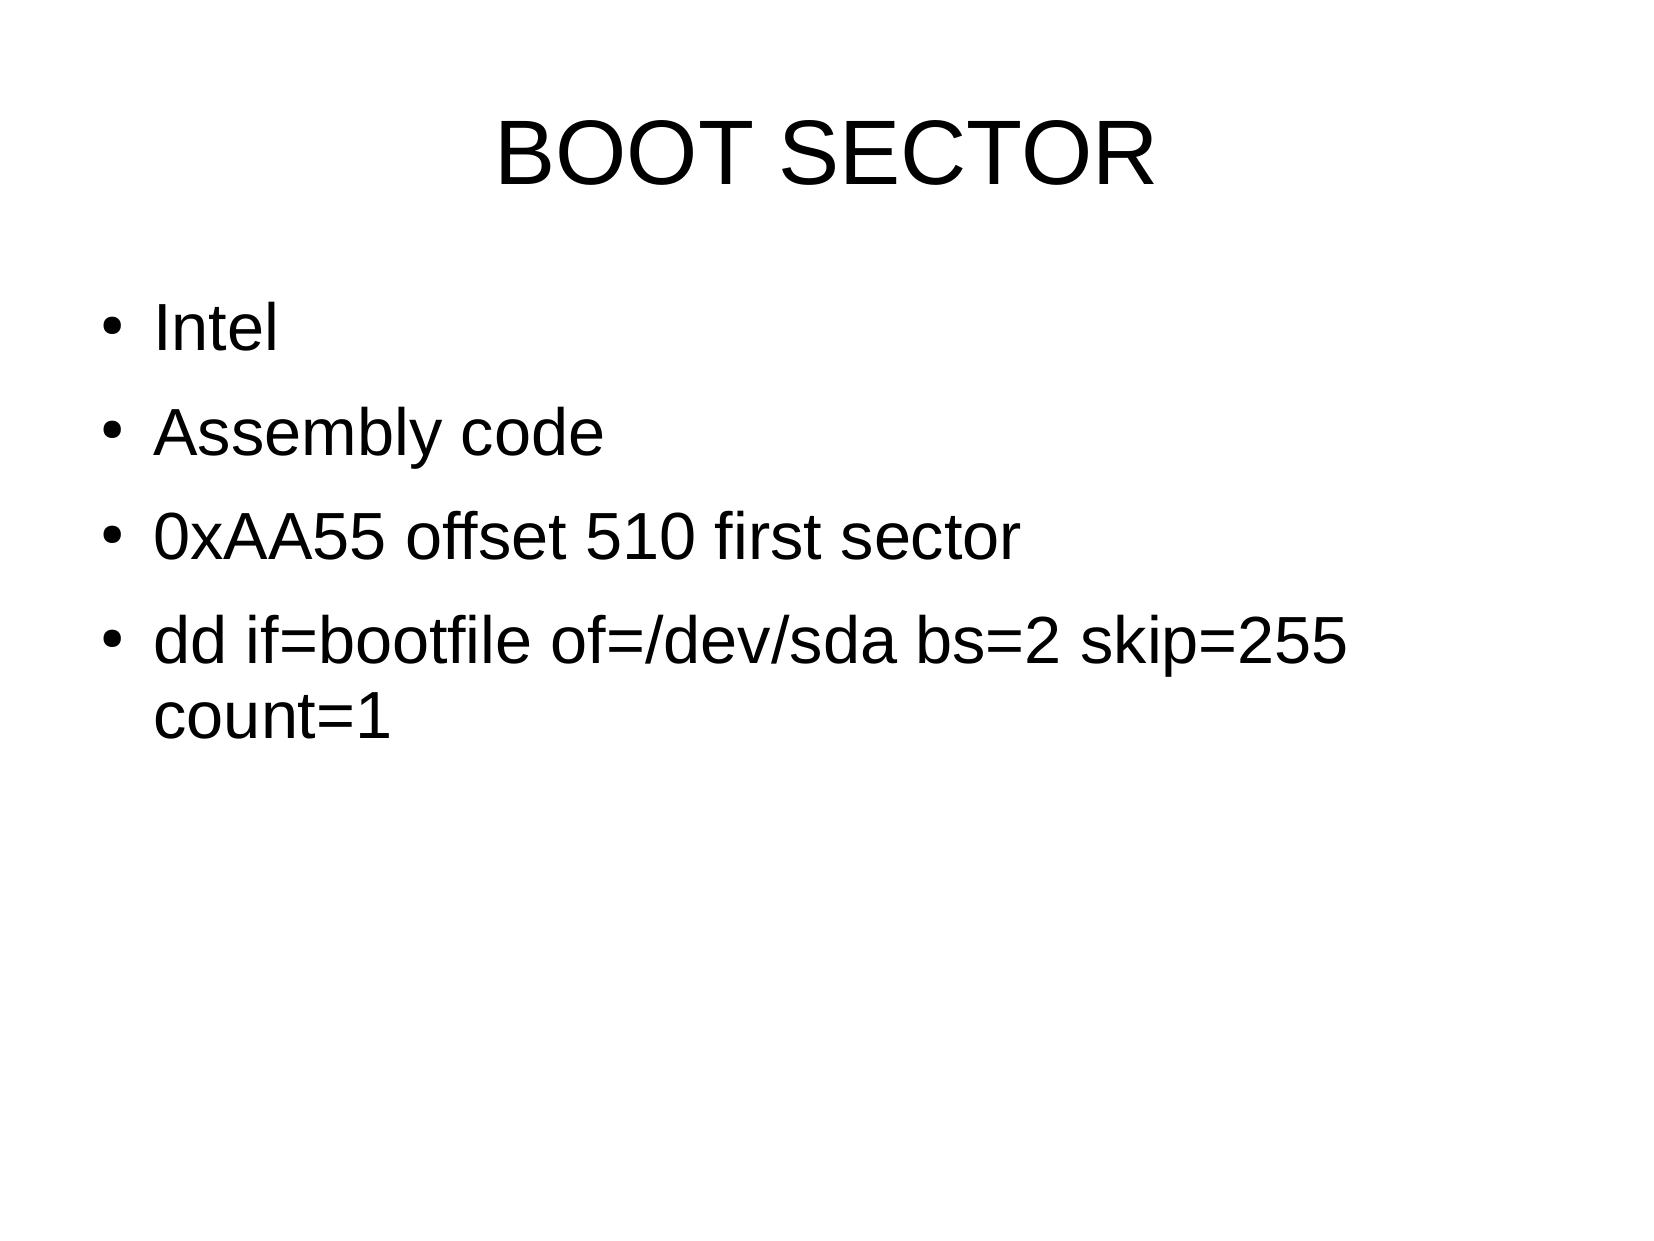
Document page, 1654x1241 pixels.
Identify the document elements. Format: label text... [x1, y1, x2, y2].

list Intel Assembly code 0xAA55 offset 510 first sector dd if=bootfile of=/dev/sda bs=2 skip=255 count=1 [82, 290, 1538, 1010]
title BOOT SECTOR [82, 49, 1571, 257]
